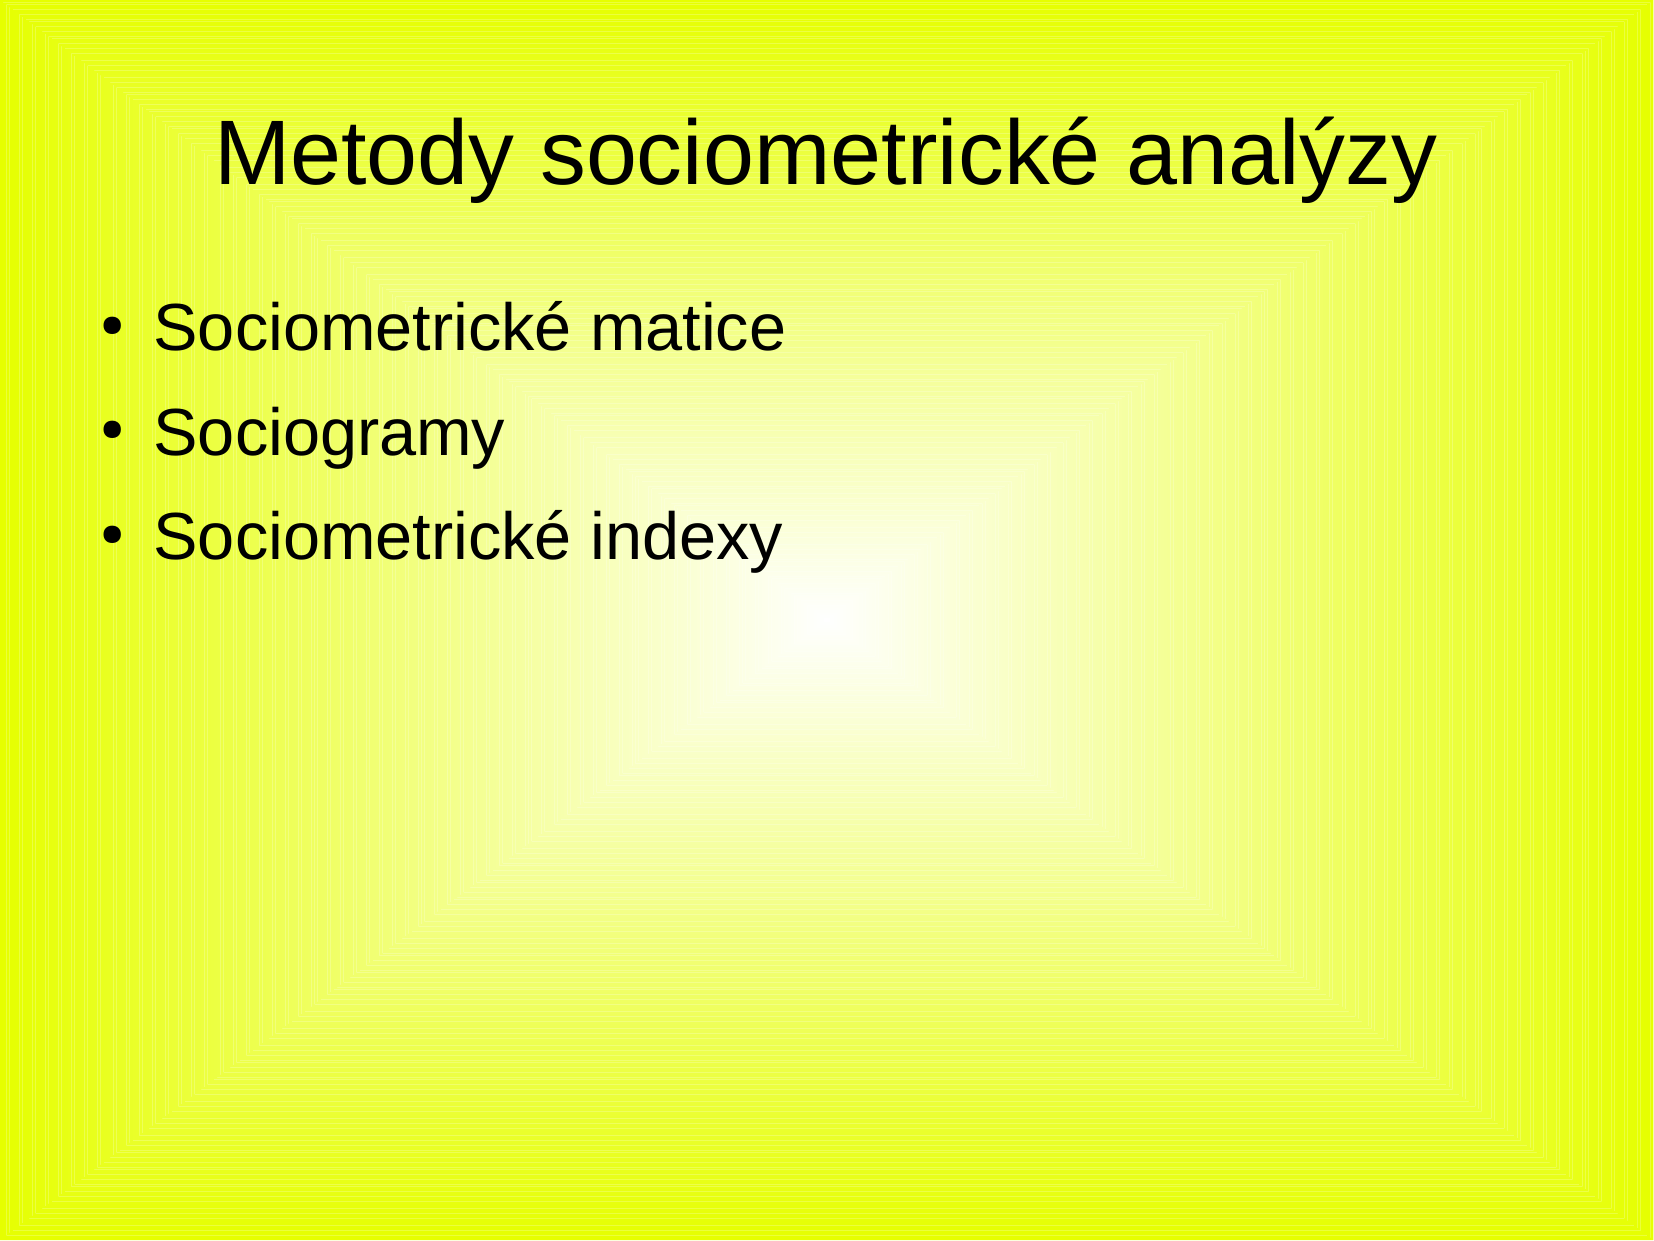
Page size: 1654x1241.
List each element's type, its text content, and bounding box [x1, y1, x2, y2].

list Sociometrické matice Sociogramy Sociometrické indexy [82, 290, 1571, 1094]
title Metody sociometrické analýzy [82, 56, 1571, 250]
